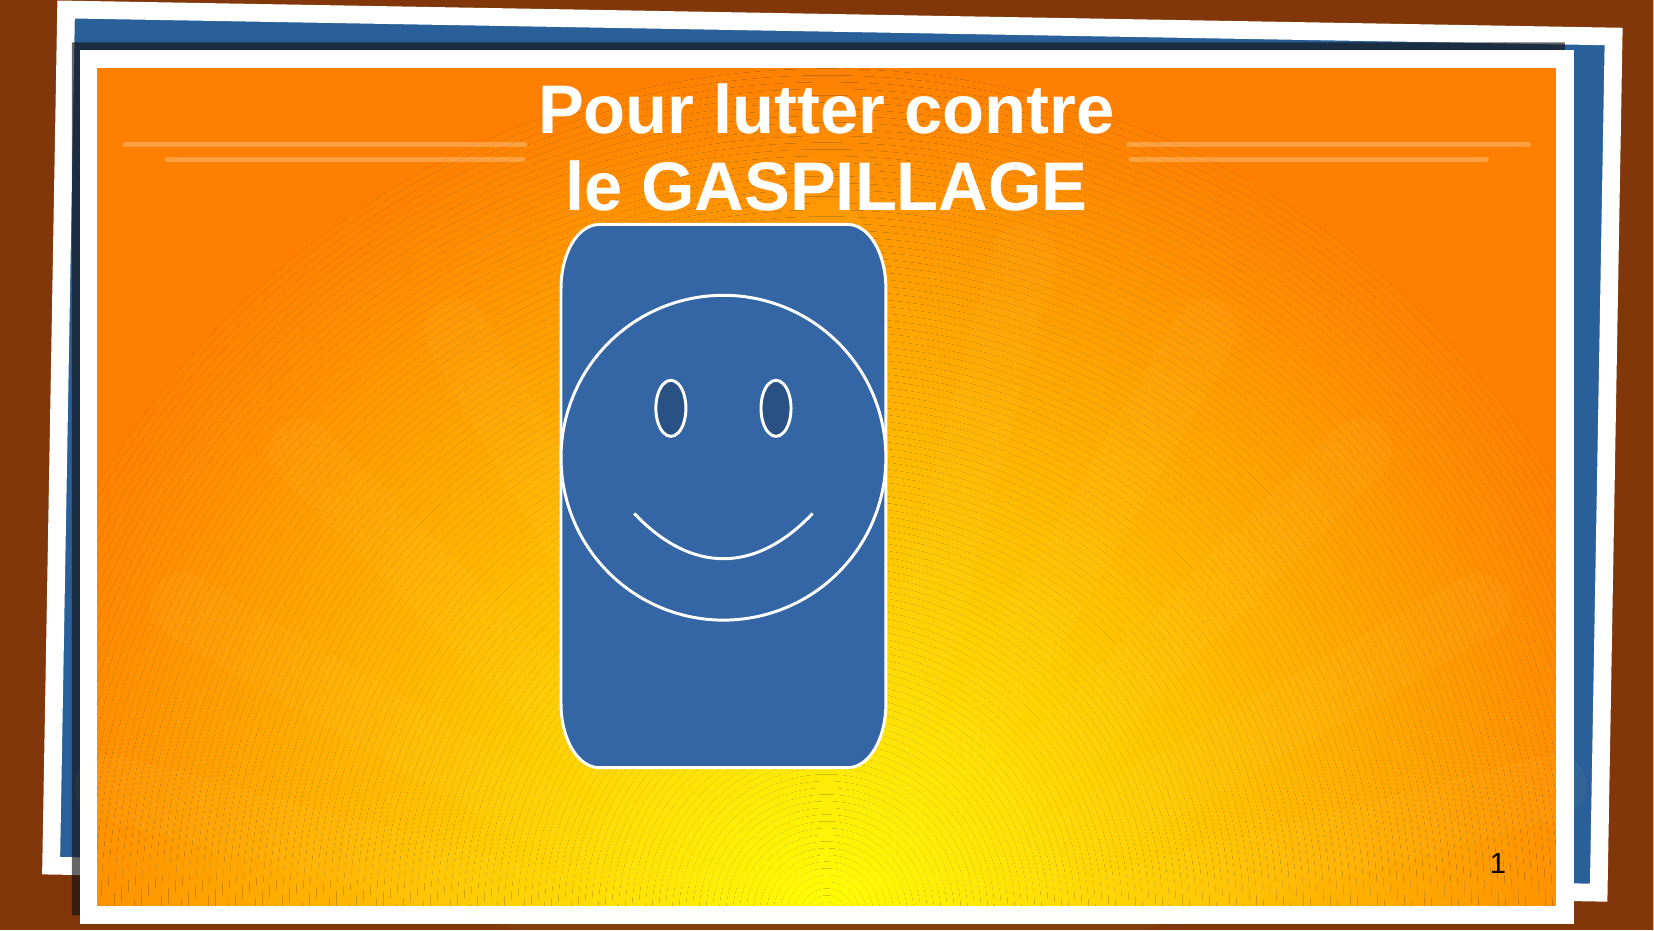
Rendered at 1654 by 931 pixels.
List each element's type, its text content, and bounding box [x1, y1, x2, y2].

text_box [561, 224, 886, 768]
title Pour lutter contre le GASPILLAGE [531, 70, 1123, 225]
